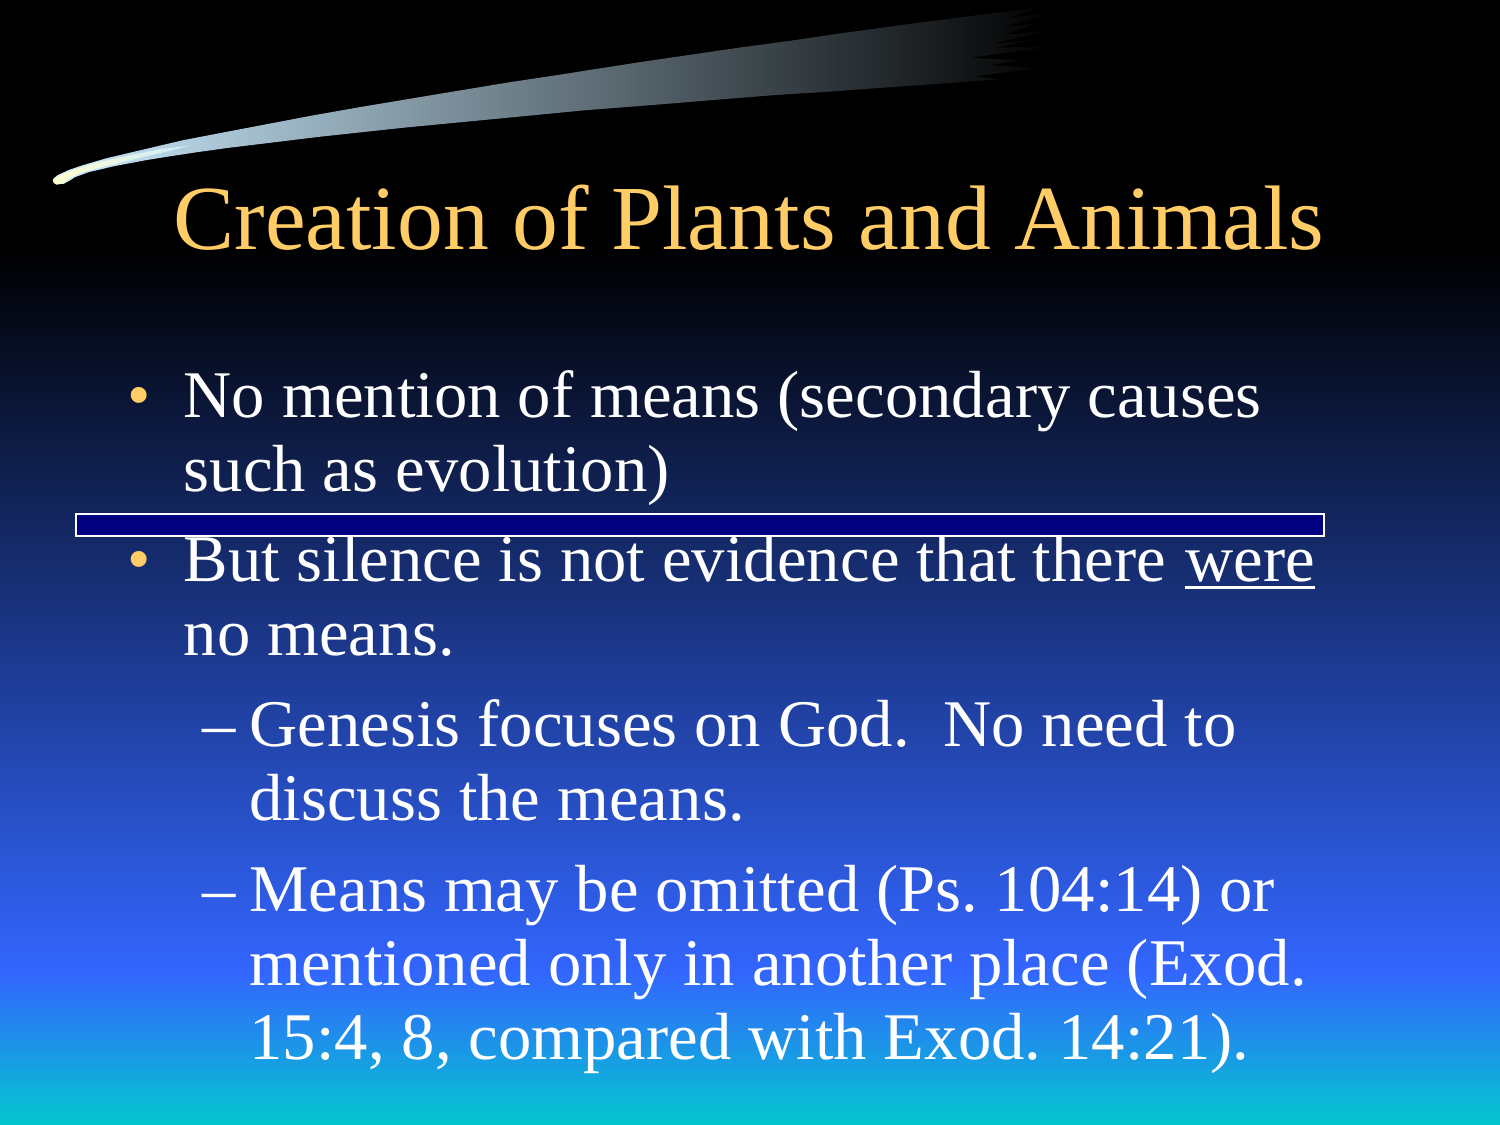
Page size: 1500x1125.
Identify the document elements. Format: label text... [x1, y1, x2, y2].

text_box [76, 513, 1324, 537]
title Creation of Plants and Animals [112, 124, 1388, 313]
list No mention of means (secondary causes such as evolution) But silence is not evidence that there were no means. Genesis focuses on God. No need to discuss the means. Means may be omitted (Ps. 104:14) or mentioned only in another place (Exod. 15:4, 8, compared with Exod. 14:21). [112, 350, 1388, 1082]
